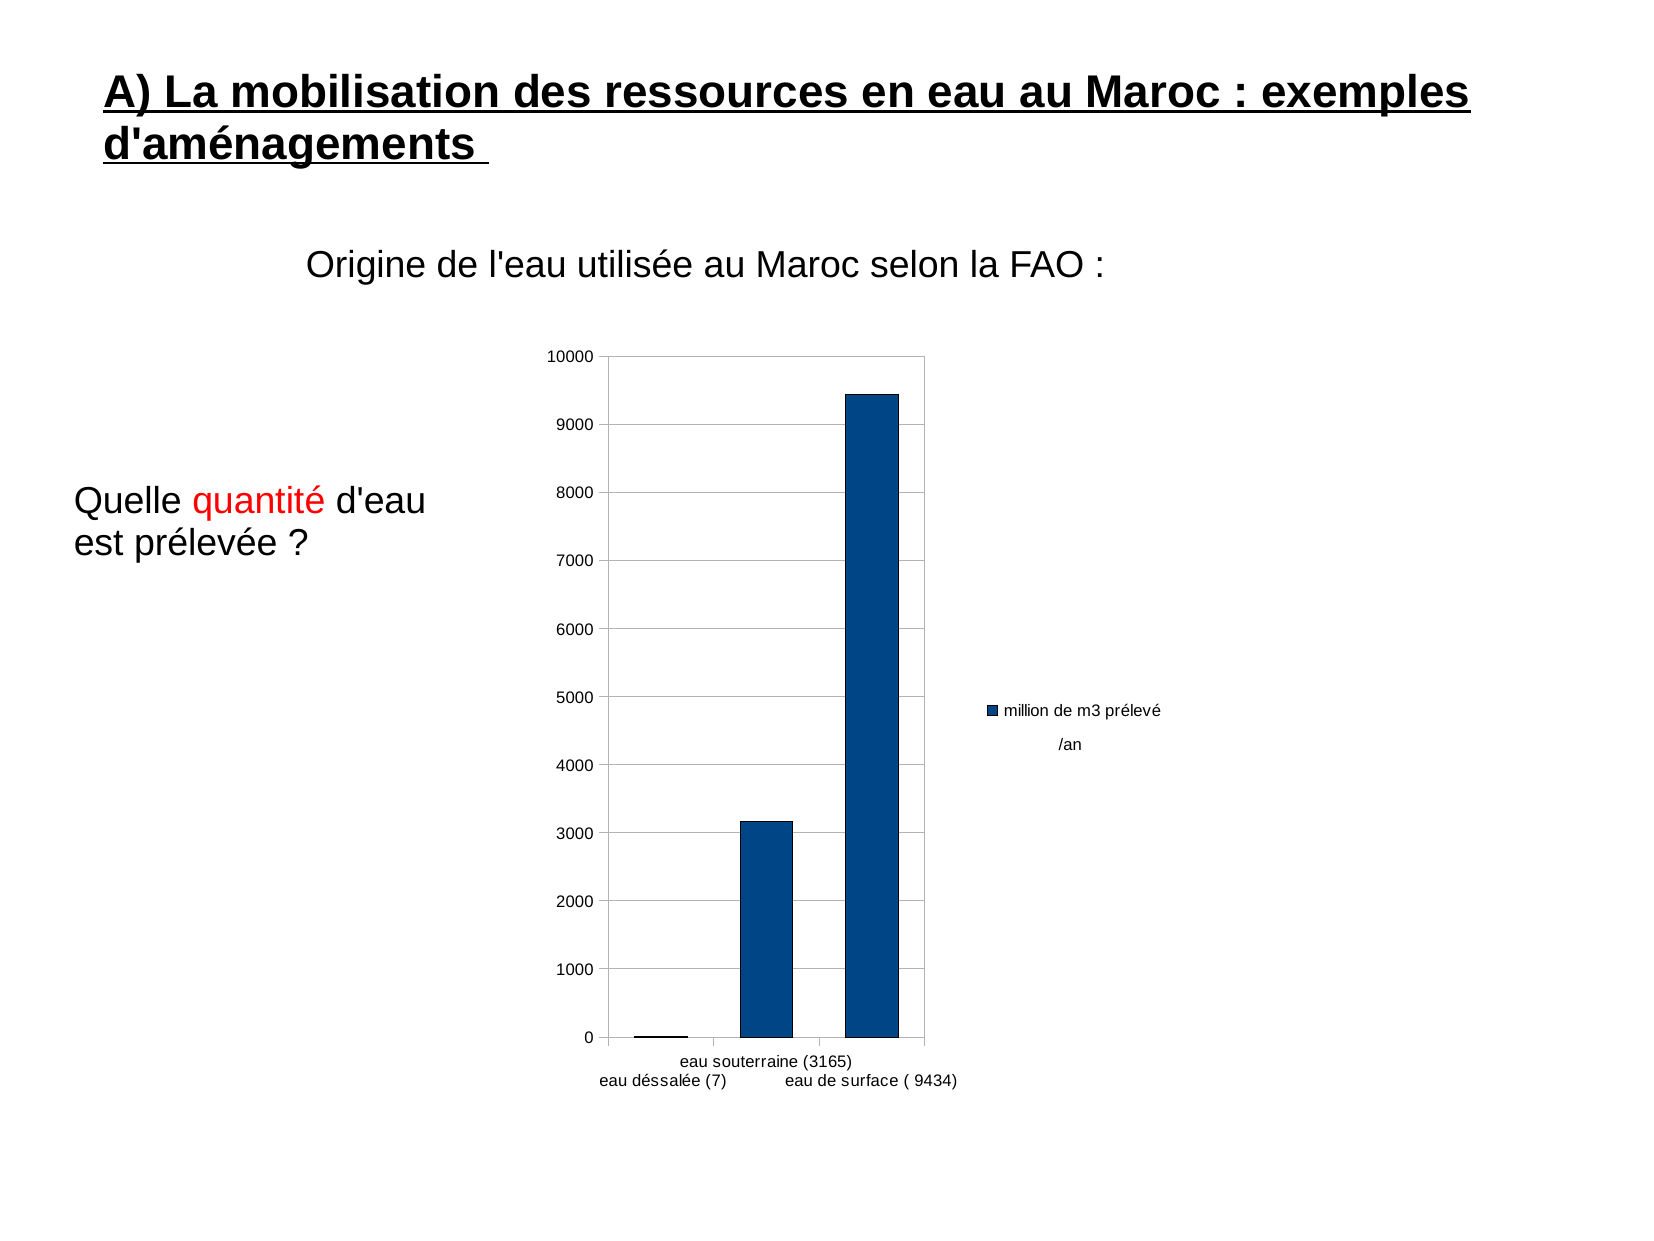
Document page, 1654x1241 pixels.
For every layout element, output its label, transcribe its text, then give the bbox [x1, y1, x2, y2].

text_box /an [1033, 708, 1097, 766]
text_box Origine de l'eau utilisée au Maroc selon la FAO : [291, 236, 1121, 294]
text_box Quelle quantité d'eau est prélevée ? [59, 472, 443, 572]
text_box A) La mobilisation des ressources en eau au Maroc : exemples d'aménagements [88, 59, 1565, 179]
chart [534, 331, 1169, 1105]
